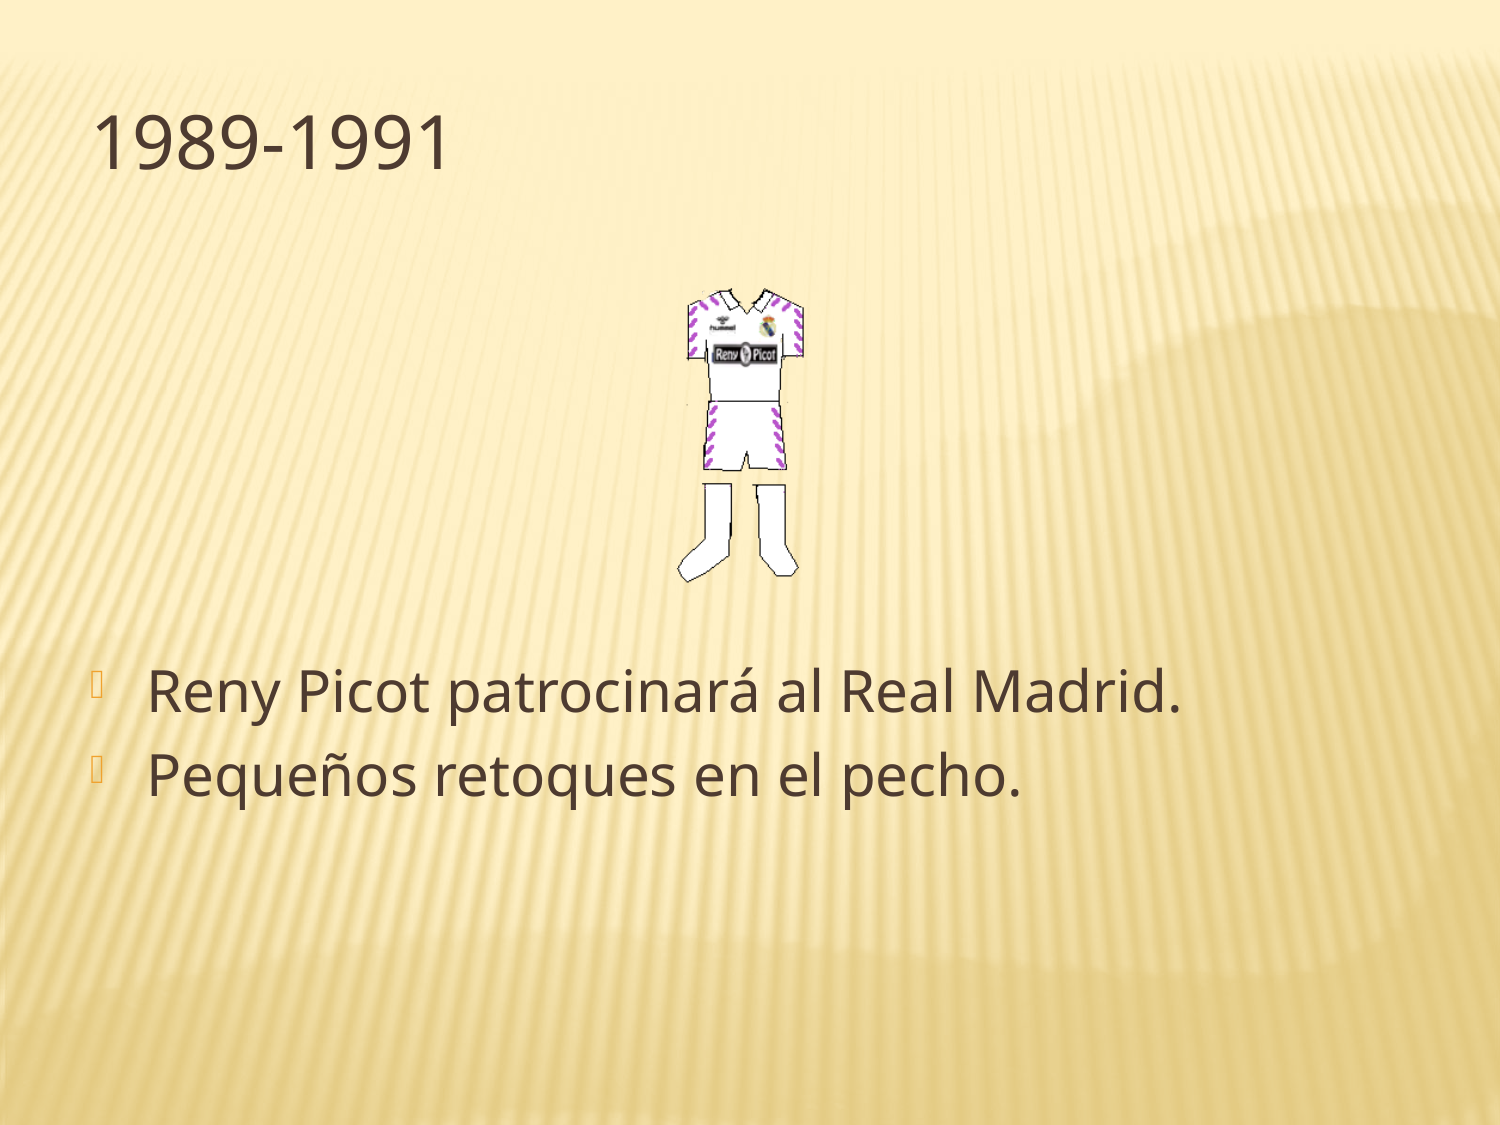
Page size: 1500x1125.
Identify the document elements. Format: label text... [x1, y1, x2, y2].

picture [652, 262, 848, 622]
title 1989-1991 [75, 45, 1426, 234]
list Reny Picot patrocinará al Real Madrid. Pequeños retoques en el pecho. [75, 646, 1426, 1006]
